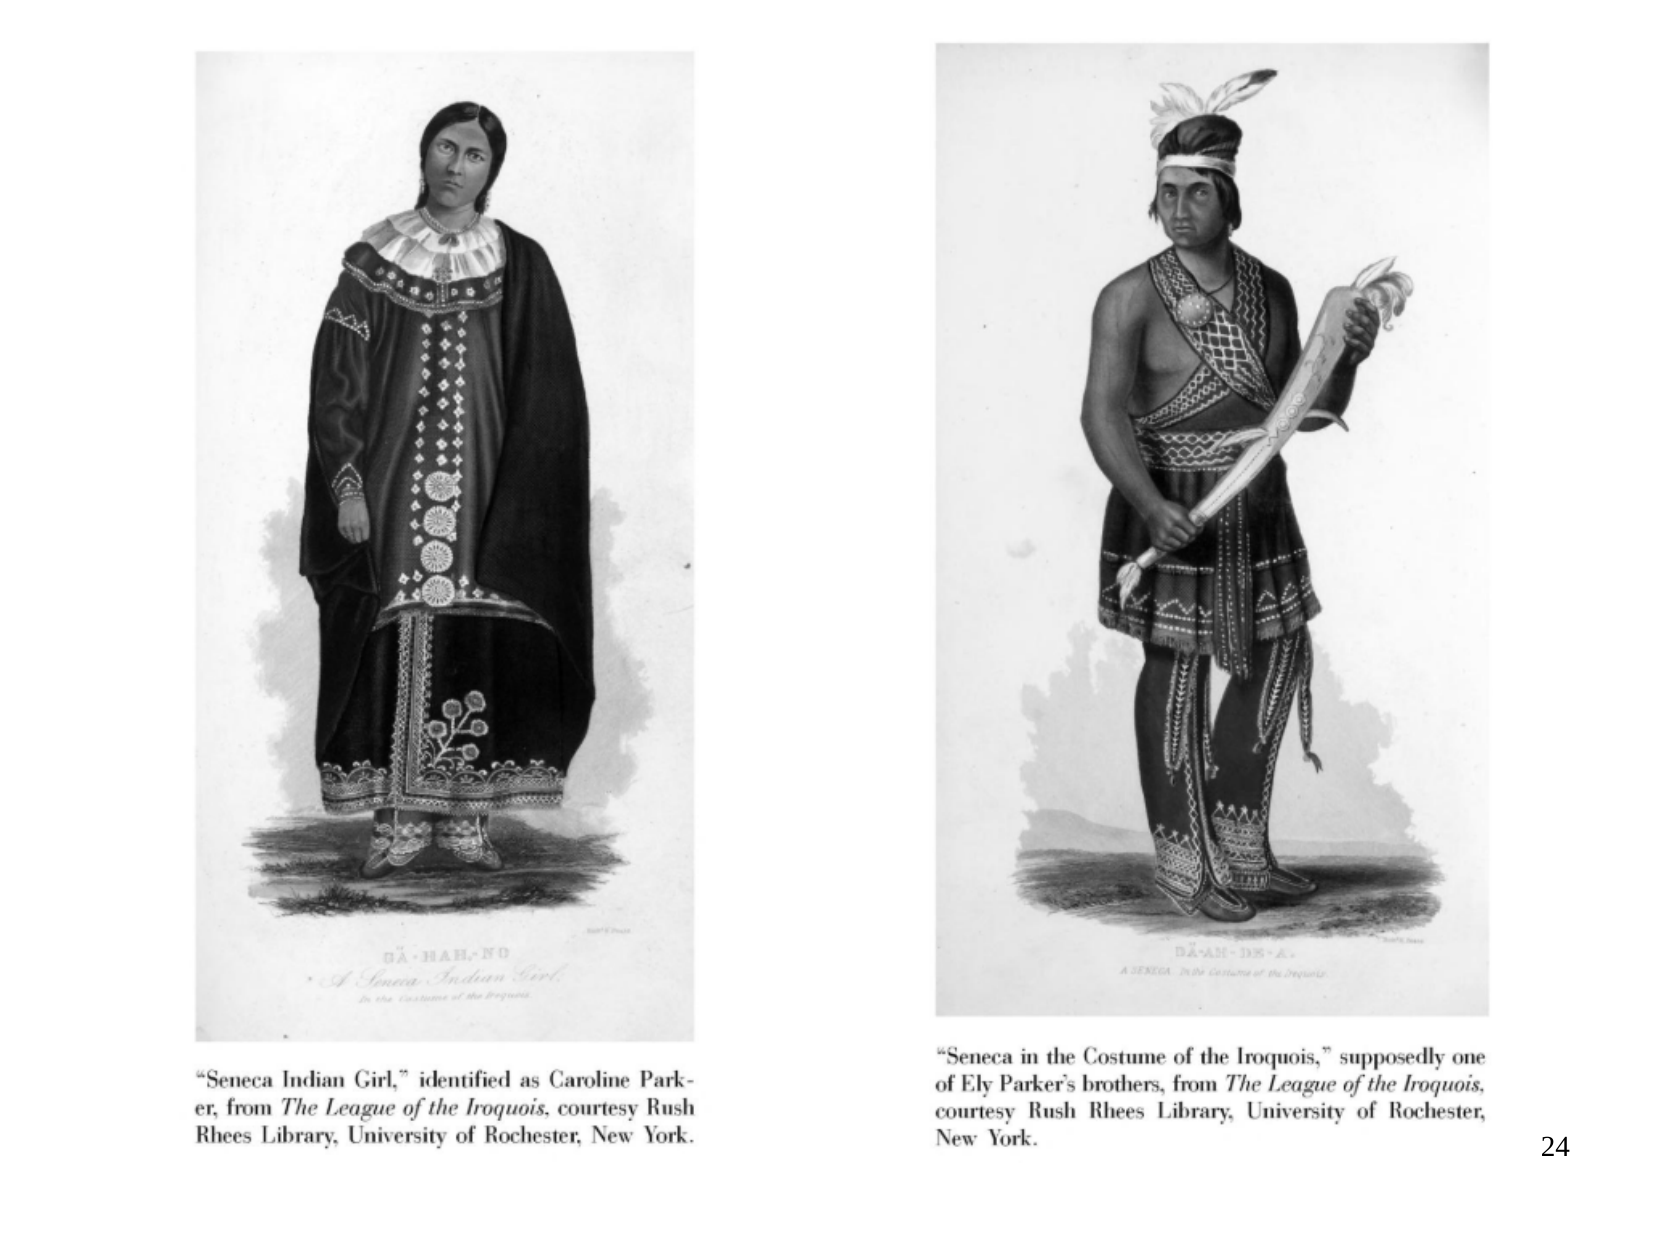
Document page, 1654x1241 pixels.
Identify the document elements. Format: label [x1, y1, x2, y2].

picture [925, 37, 1493, 1163]
picture [177, 37, 715, 1163]
